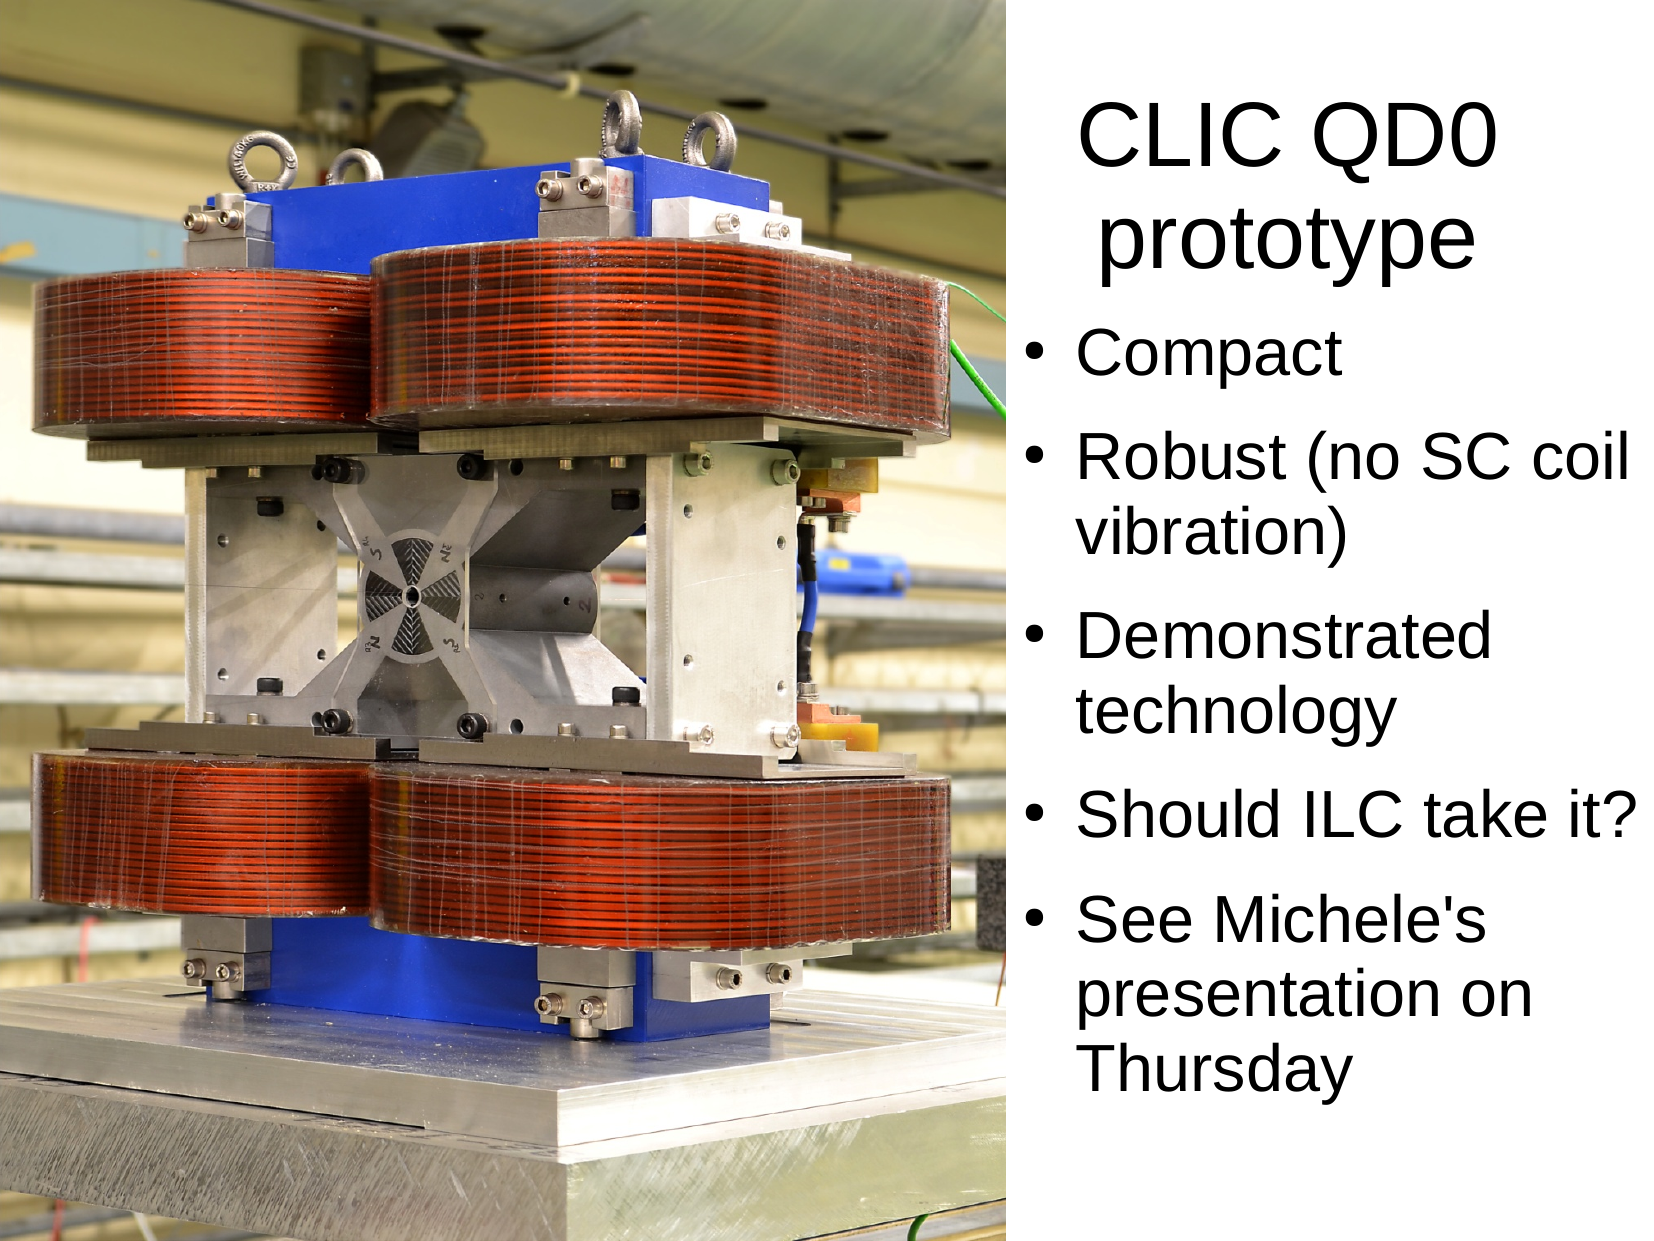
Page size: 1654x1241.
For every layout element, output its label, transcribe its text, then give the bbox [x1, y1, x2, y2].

list Compact Robust (no SC coil vibration) Demonstrated technology Should ILC take it? See Michele's presentation on Thursday [1006, 315, 1654, 1241]
title CLIC QD0 prototype [1006, 56, 1571, 315]
picture [0, 0, 1006, 1241]
